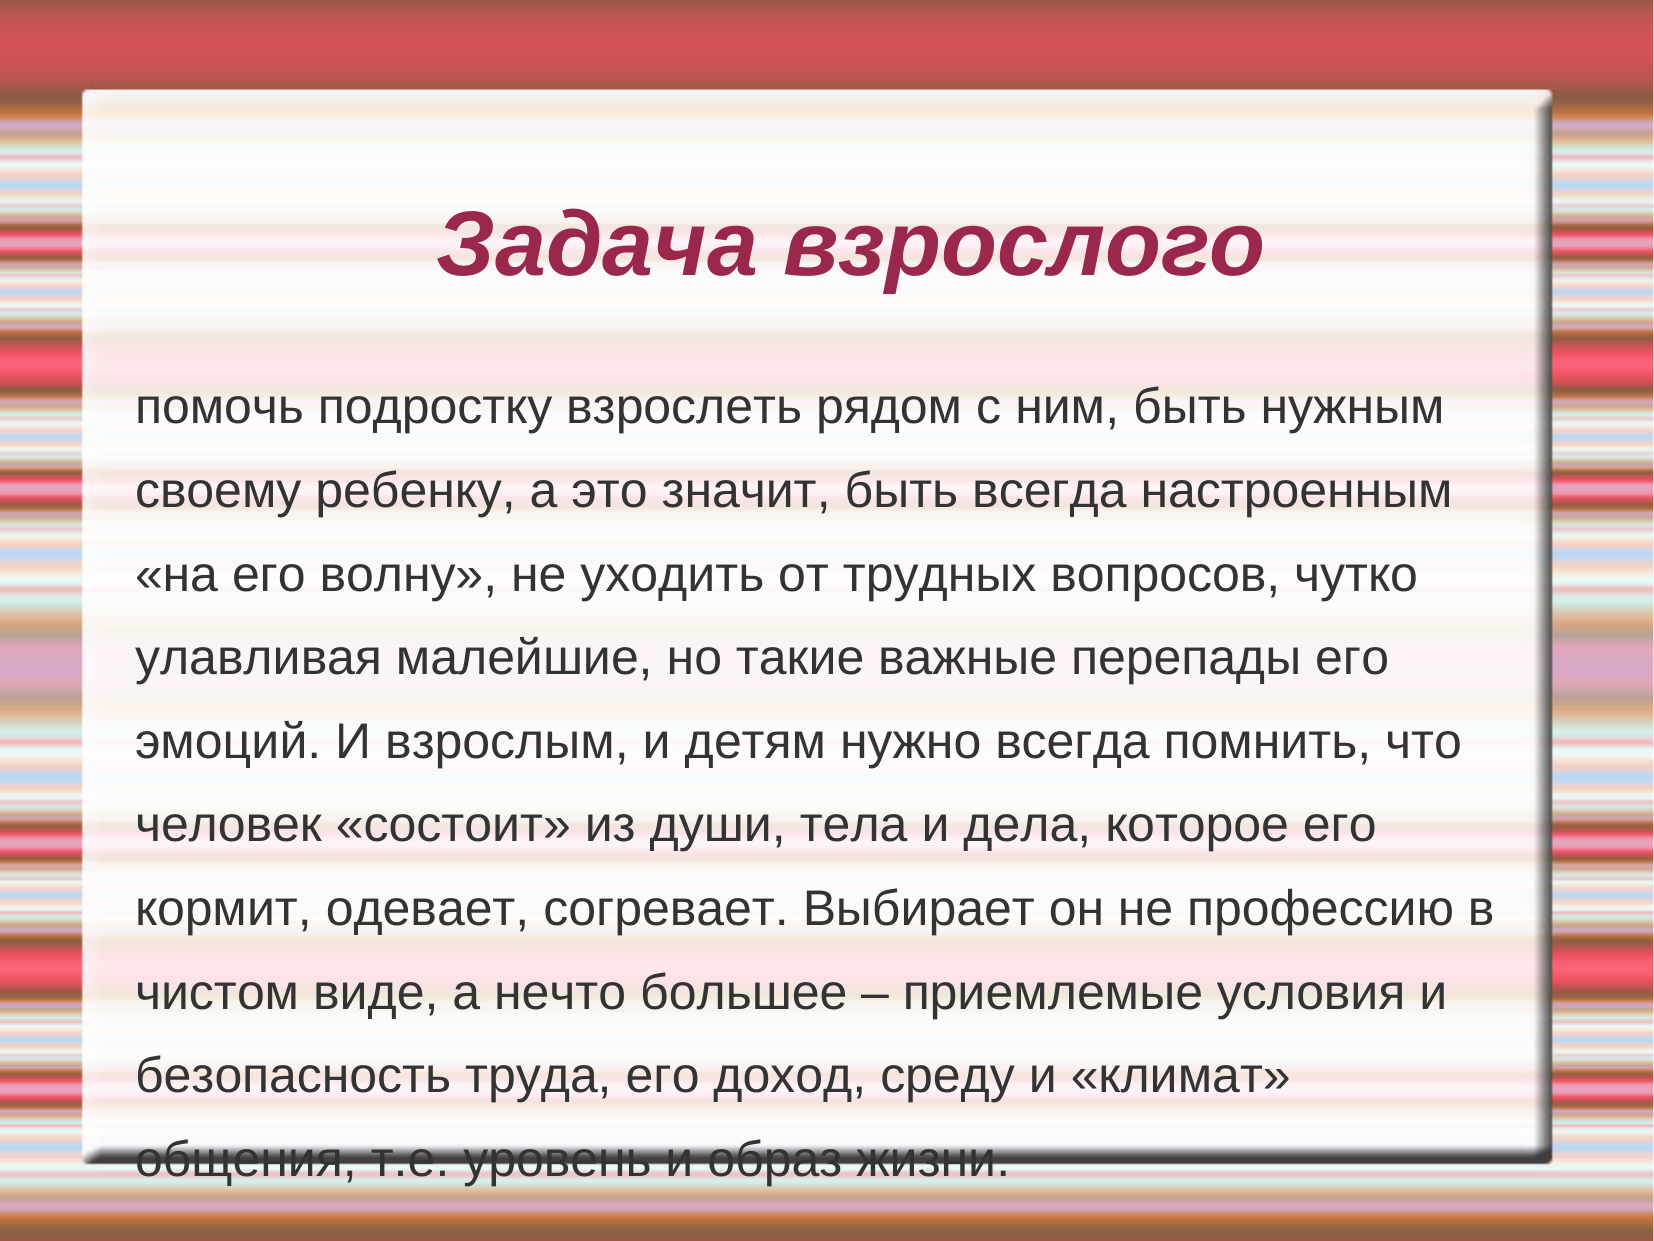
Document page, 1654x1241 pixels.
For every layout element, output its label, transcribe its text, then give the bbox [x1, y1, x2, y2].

picture [0, 0, 1654, 1241]
list помочь подростку взрослеть рядом с ним, быть нужным своему ребенку, а это значит, быть всегда настроенным «на его волну», не уходить от трудных вопросов, чутко улавливая малейшие, но такие важные перепады его эмоций. И взрослым, и детям нужно всегда помнить, что человек «состоит» из души, тела и дела, которое его кормит, одевает, согревает. Выбирает он не профессию в чистом виде, а нечто большее – приемлемые условия и безопасность труда, его доход, среду и «климат» общения, т.е. уровень и образ жизни. [134, 350, 1516, 1241]
title Задача взрослого [121, 114, 1534, 322]
